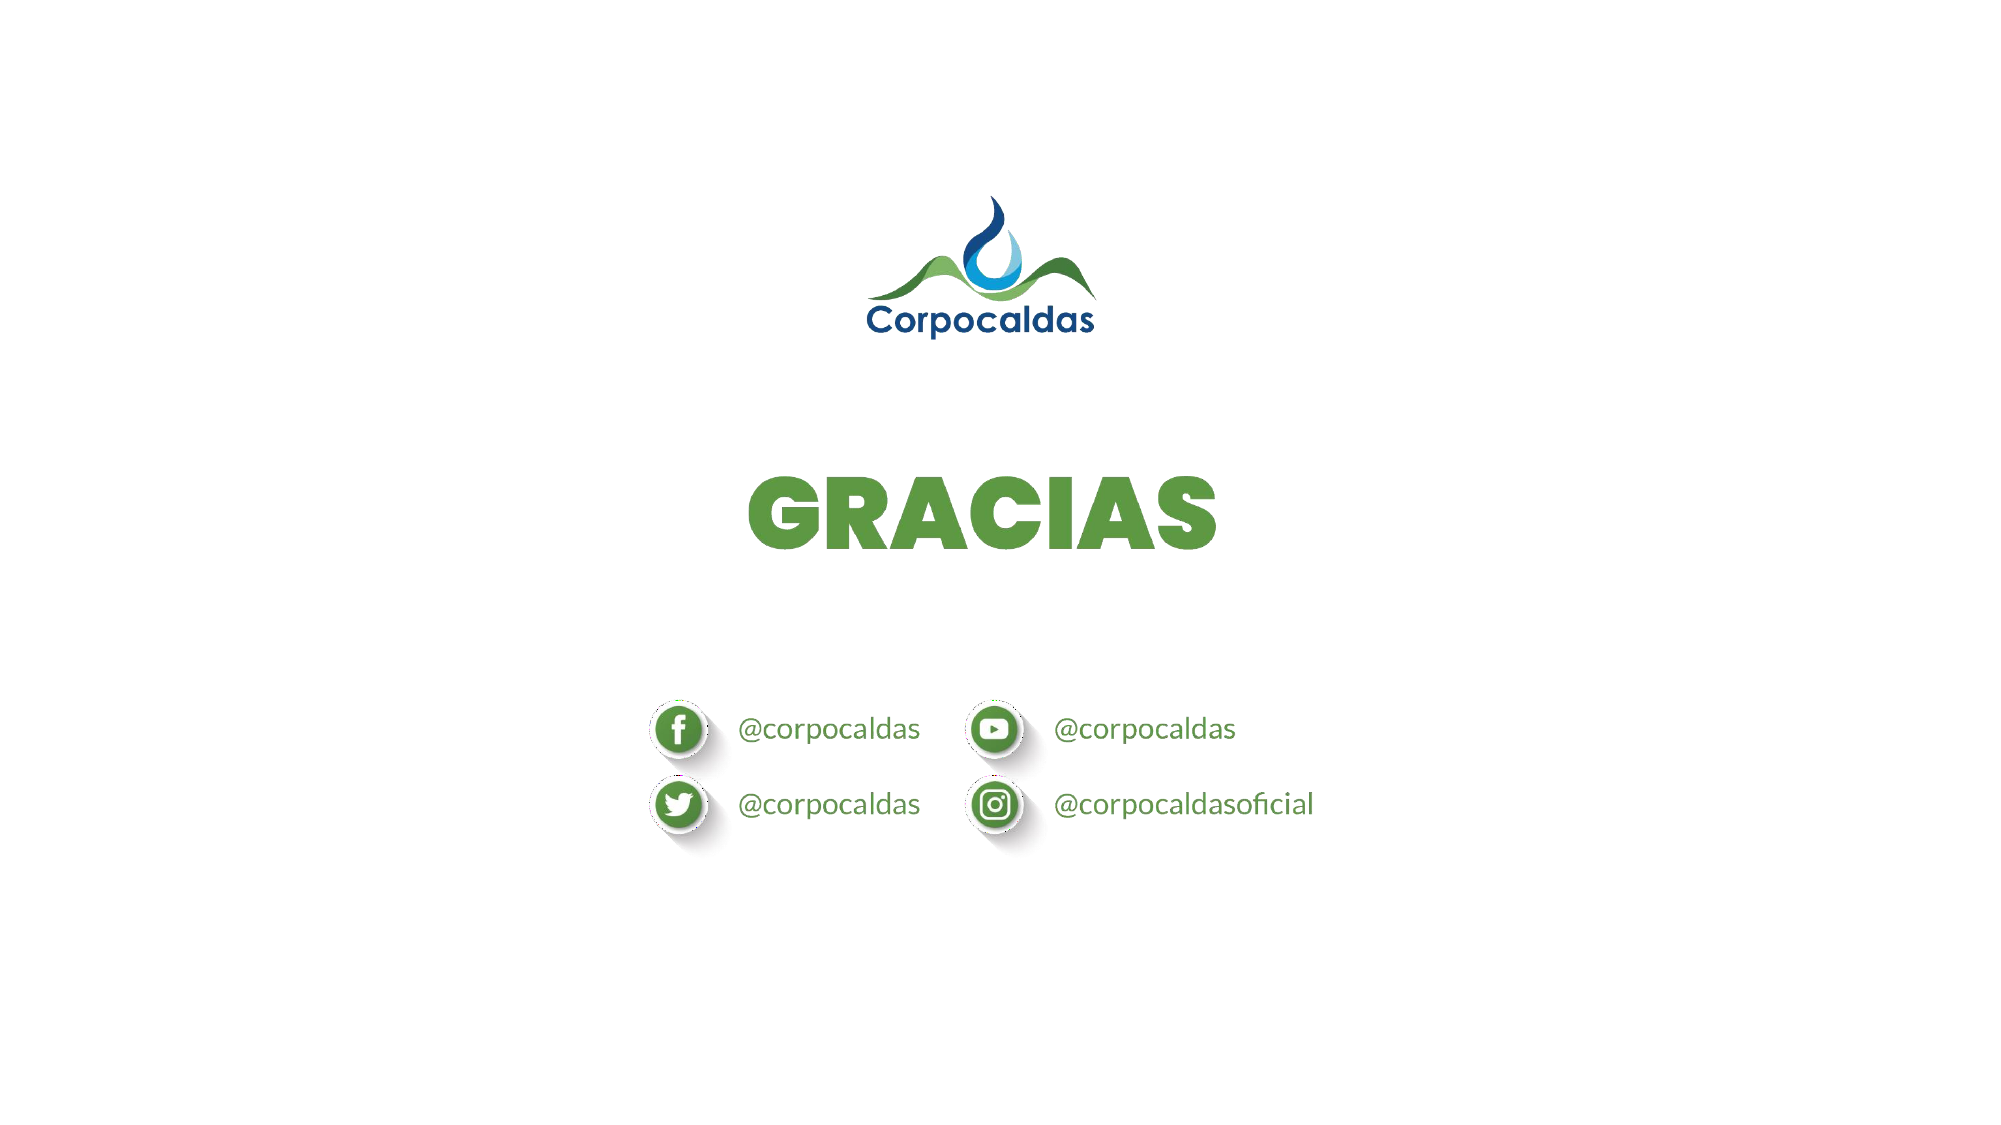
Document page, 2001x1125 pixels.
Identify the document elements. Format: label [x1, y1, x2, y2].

picture [445, 104, 1551, 962]
